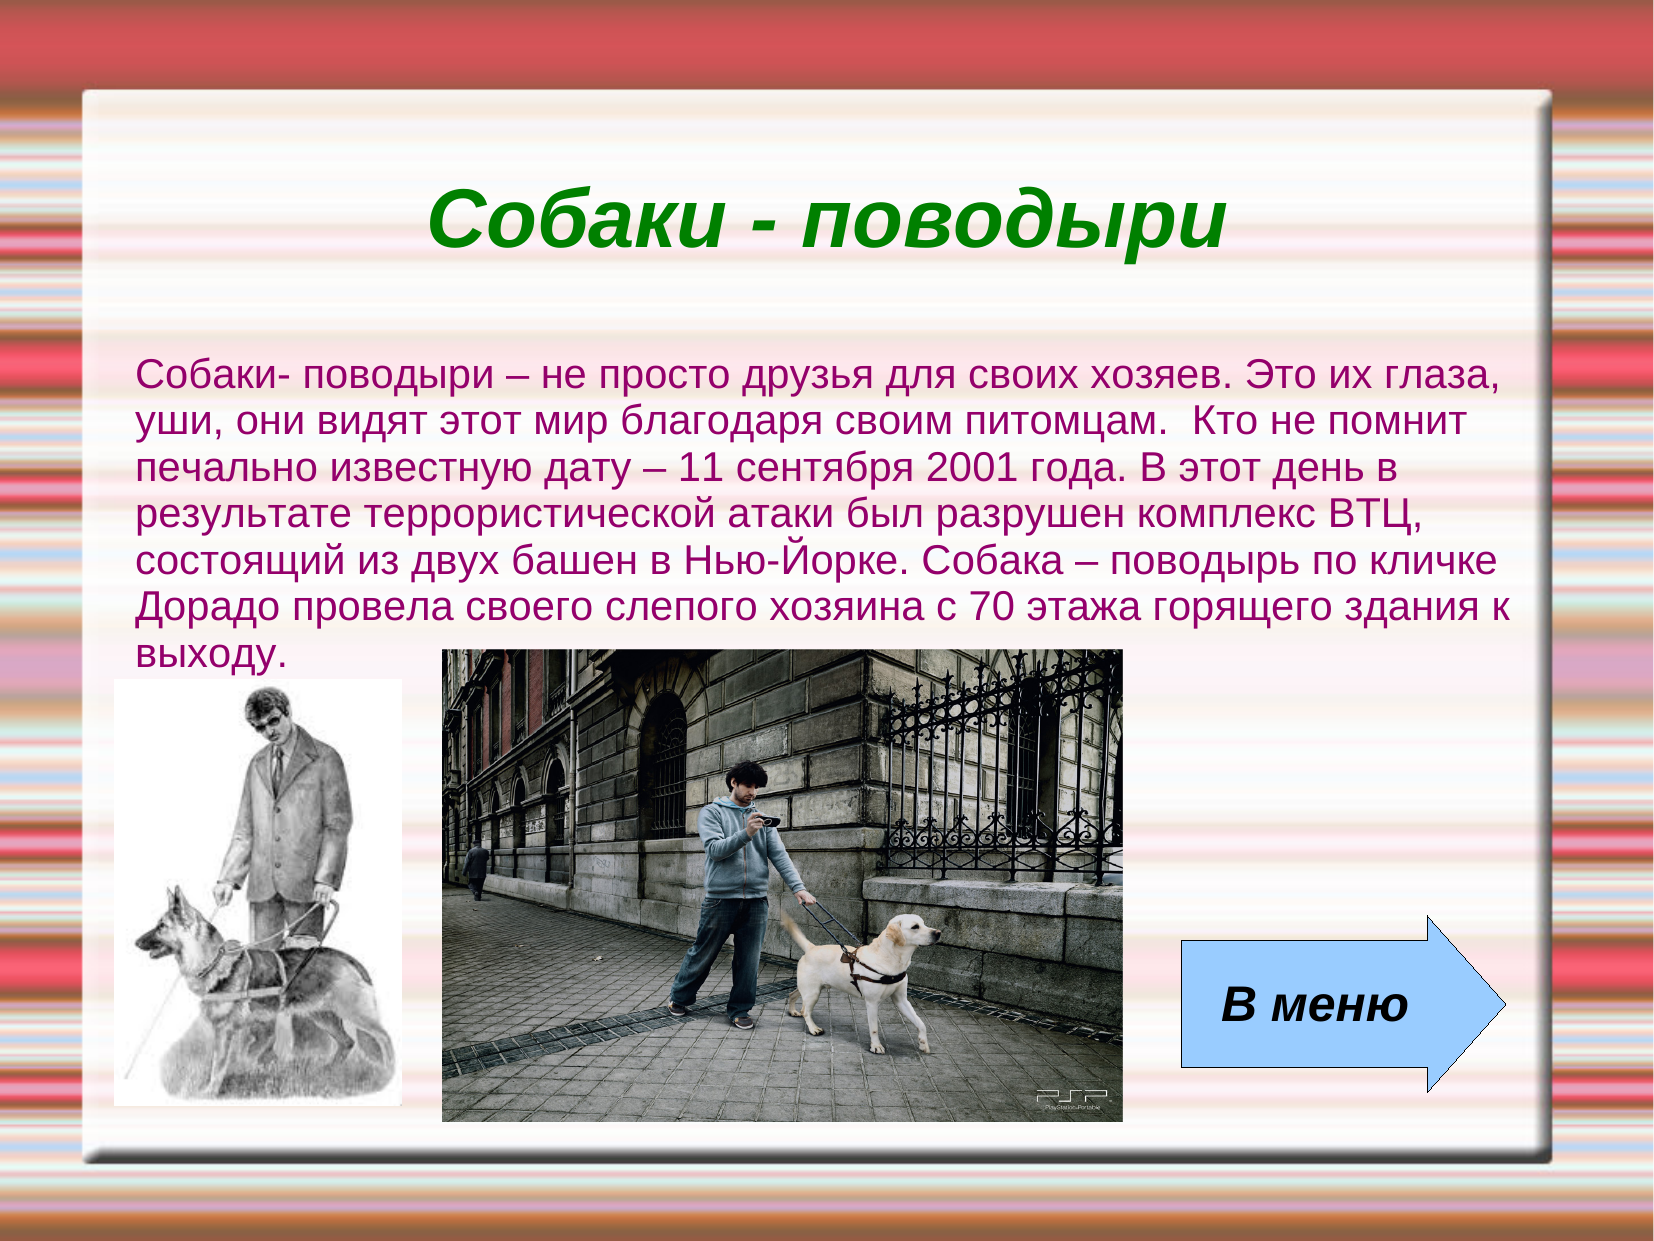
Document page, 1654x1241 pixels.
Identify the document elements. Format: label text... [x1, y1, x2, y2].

title Собаки - поводыри [121, 114, 1534, 322]
picture [0, 0, 1654, 1241]
text_box В меню [1181, 915, 1506, 1093]
list Собаки- поводыри – не просто друзья для своих хозяев. Это их глаза, уши, они видят этот мир благодаря своим питомцам. Кто не помнит печально известную дату – 11 сентября 2001 года. В этот день в результате террористической атаки был разрушен комплекс ВТЦ, состоящий из двух башен в Нью-Йорке. Собака – поводырь по кличке Дорадо провела своего слепого хозяина с 70 этажа горящего здания к выходу. [134, 350, 1516, 1132]
